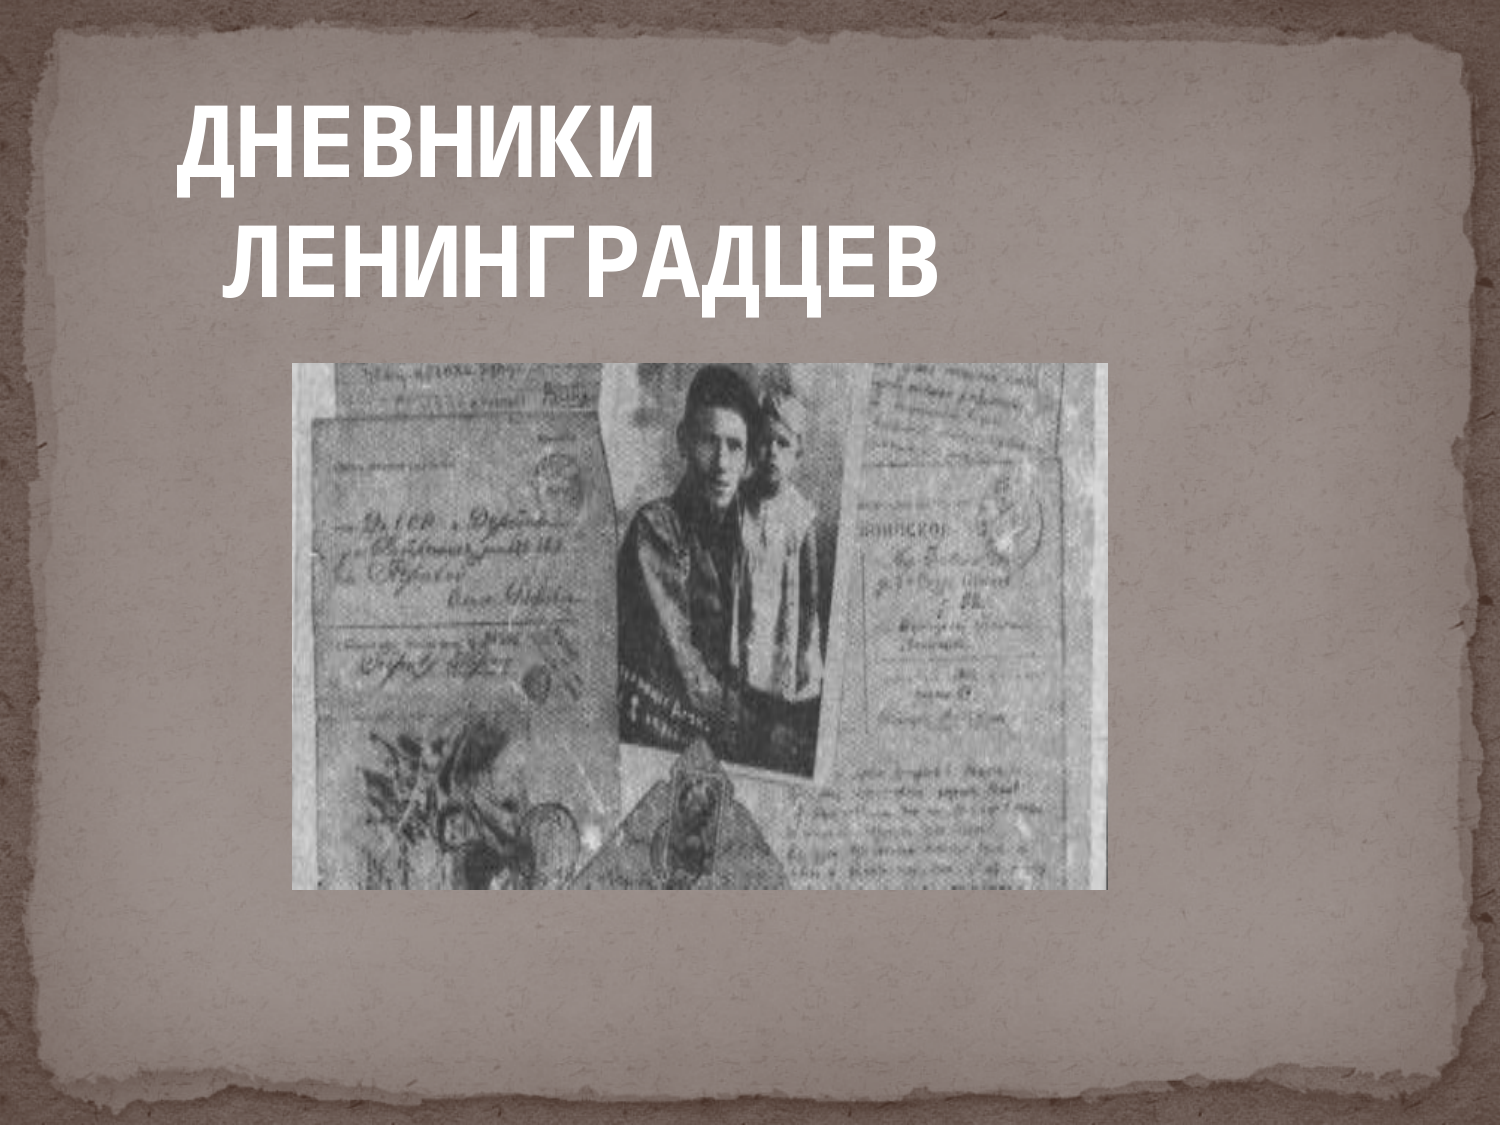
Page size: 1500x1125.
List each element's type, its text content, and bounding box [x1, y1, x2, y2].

picture [292, 363, 1108, 890]
list ДНЕВНИКИ ЛЕНИНГРАДЦЕВ [117, 70, 1426, 551]
